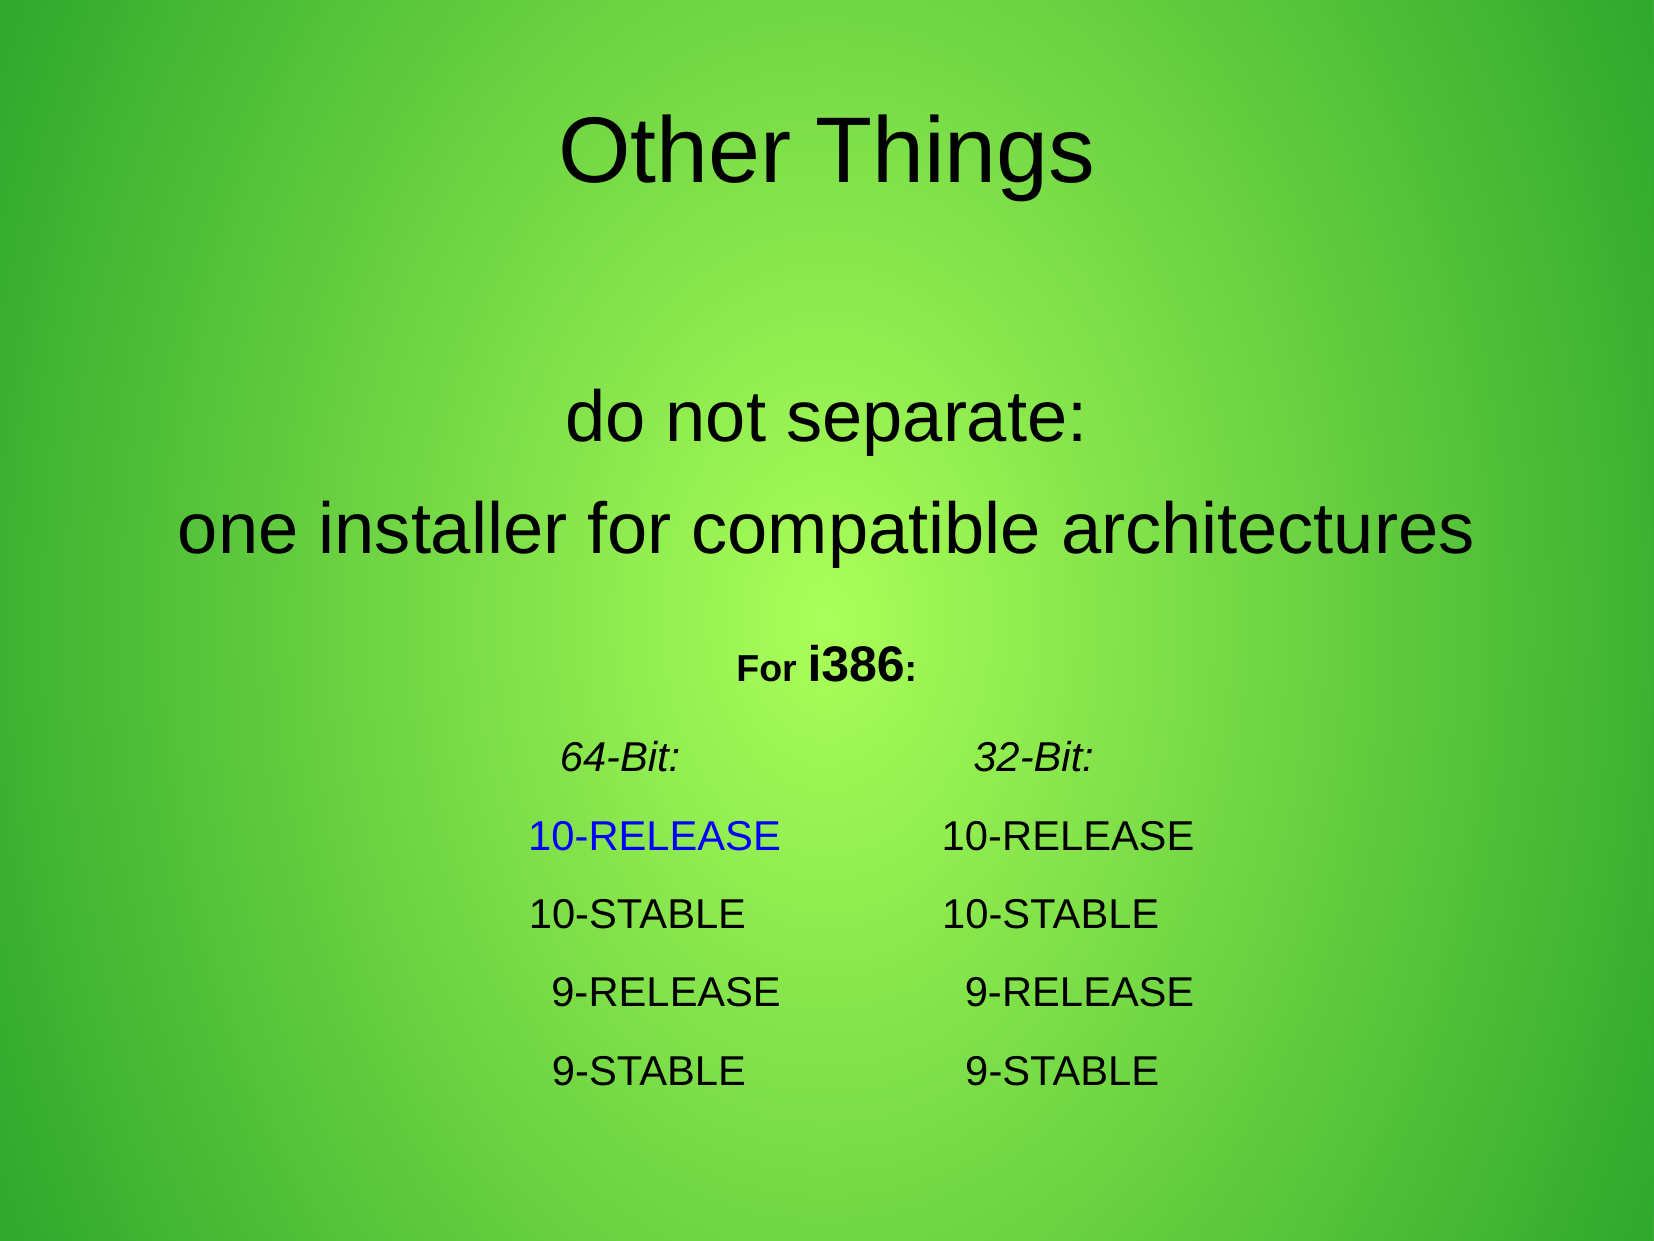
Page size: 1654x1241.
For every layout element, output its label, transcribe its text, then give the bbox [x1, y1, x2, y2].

list 32-Bit: 10-RELEASE 10-STABLE 9-RELEASE 9-STABLE [837, 587, 1230, 1241]
text_box For i386: [676, 629, 977, 700]
list do not separate: one installer for compatible architectures [162, 210, 1492, 736]
list 64-Bit: 10-RELEASE 10-STABLE 9-RELEASE 9-STABLE [424, 587, 816, 1241]
title Other Things [82, 47, 1571, 252]
